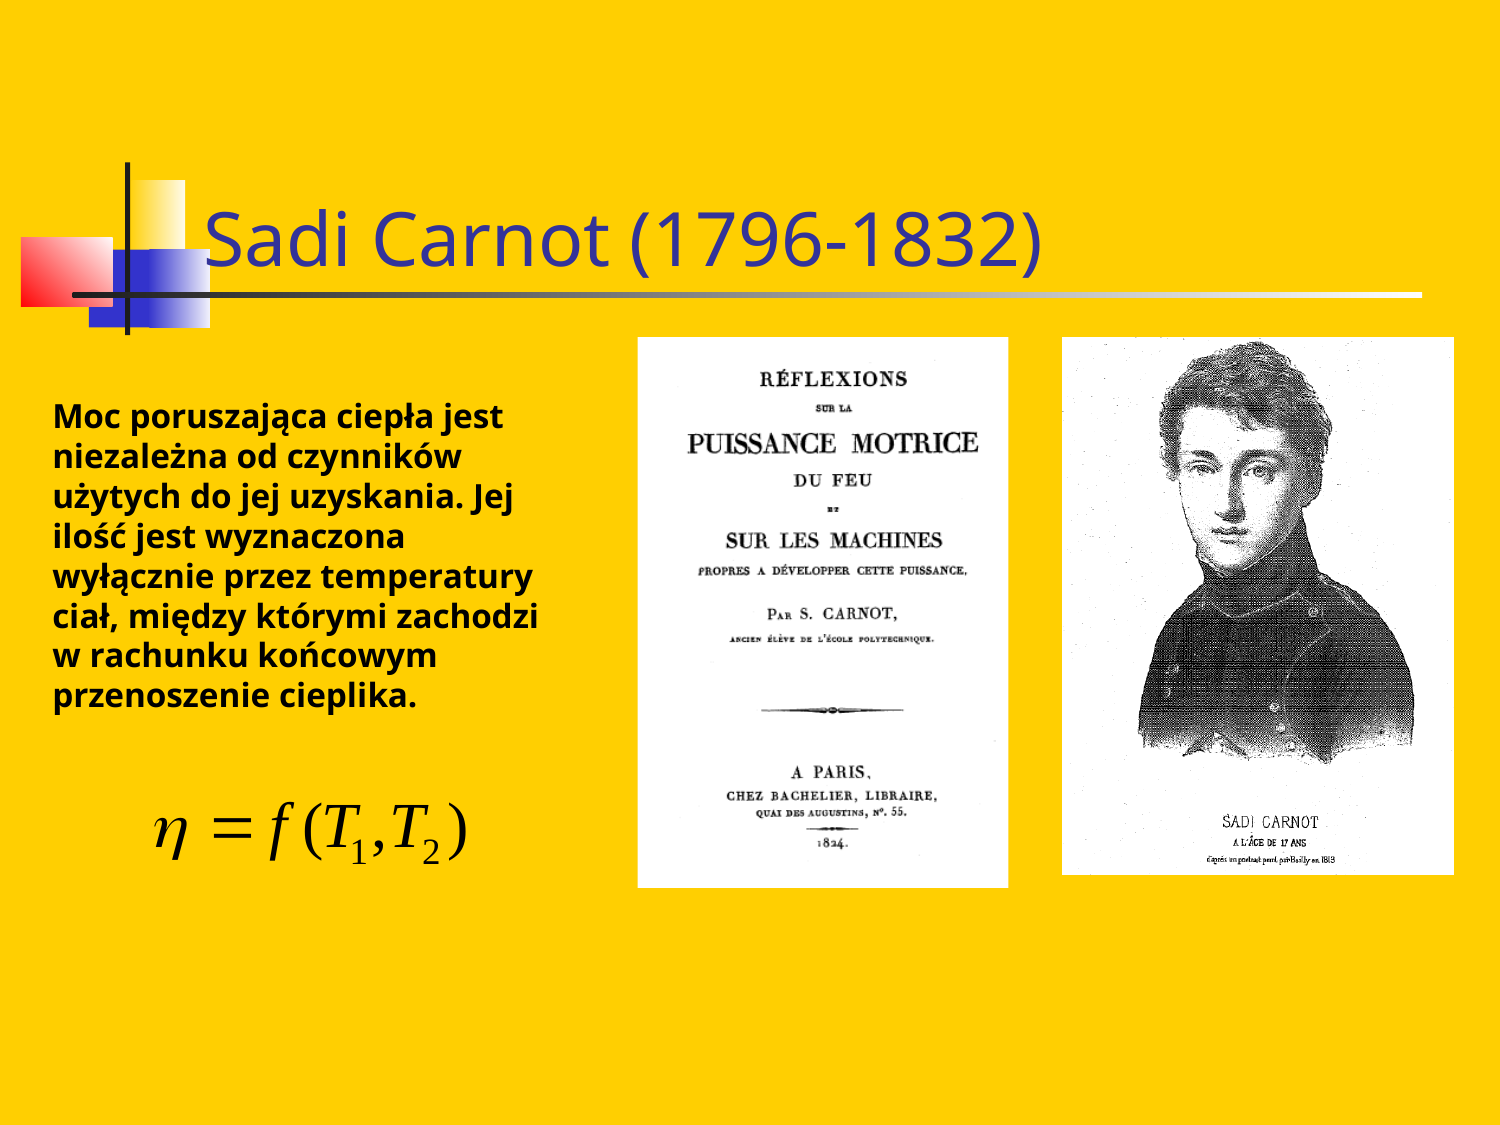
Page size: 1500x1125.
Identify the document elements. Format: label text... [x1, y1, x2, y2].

text_box Moc poruszająca ciepła jest niezależna od czynników użytych do jej uzyskania. Jej ilość jest wyznaczona wyłącznie przez temperatury ciał, między którymi zachodzi w rachunku końcowym przenoszenie cieplika. [37, 387, 588, 784]
chart [150, 787, 475, 876]
title Sadi Carnot (1796-1832) [188, 101, 1468, 289]
picture [1062, 337, 1454, 876]
picture [637, 337, 1009, 888]
